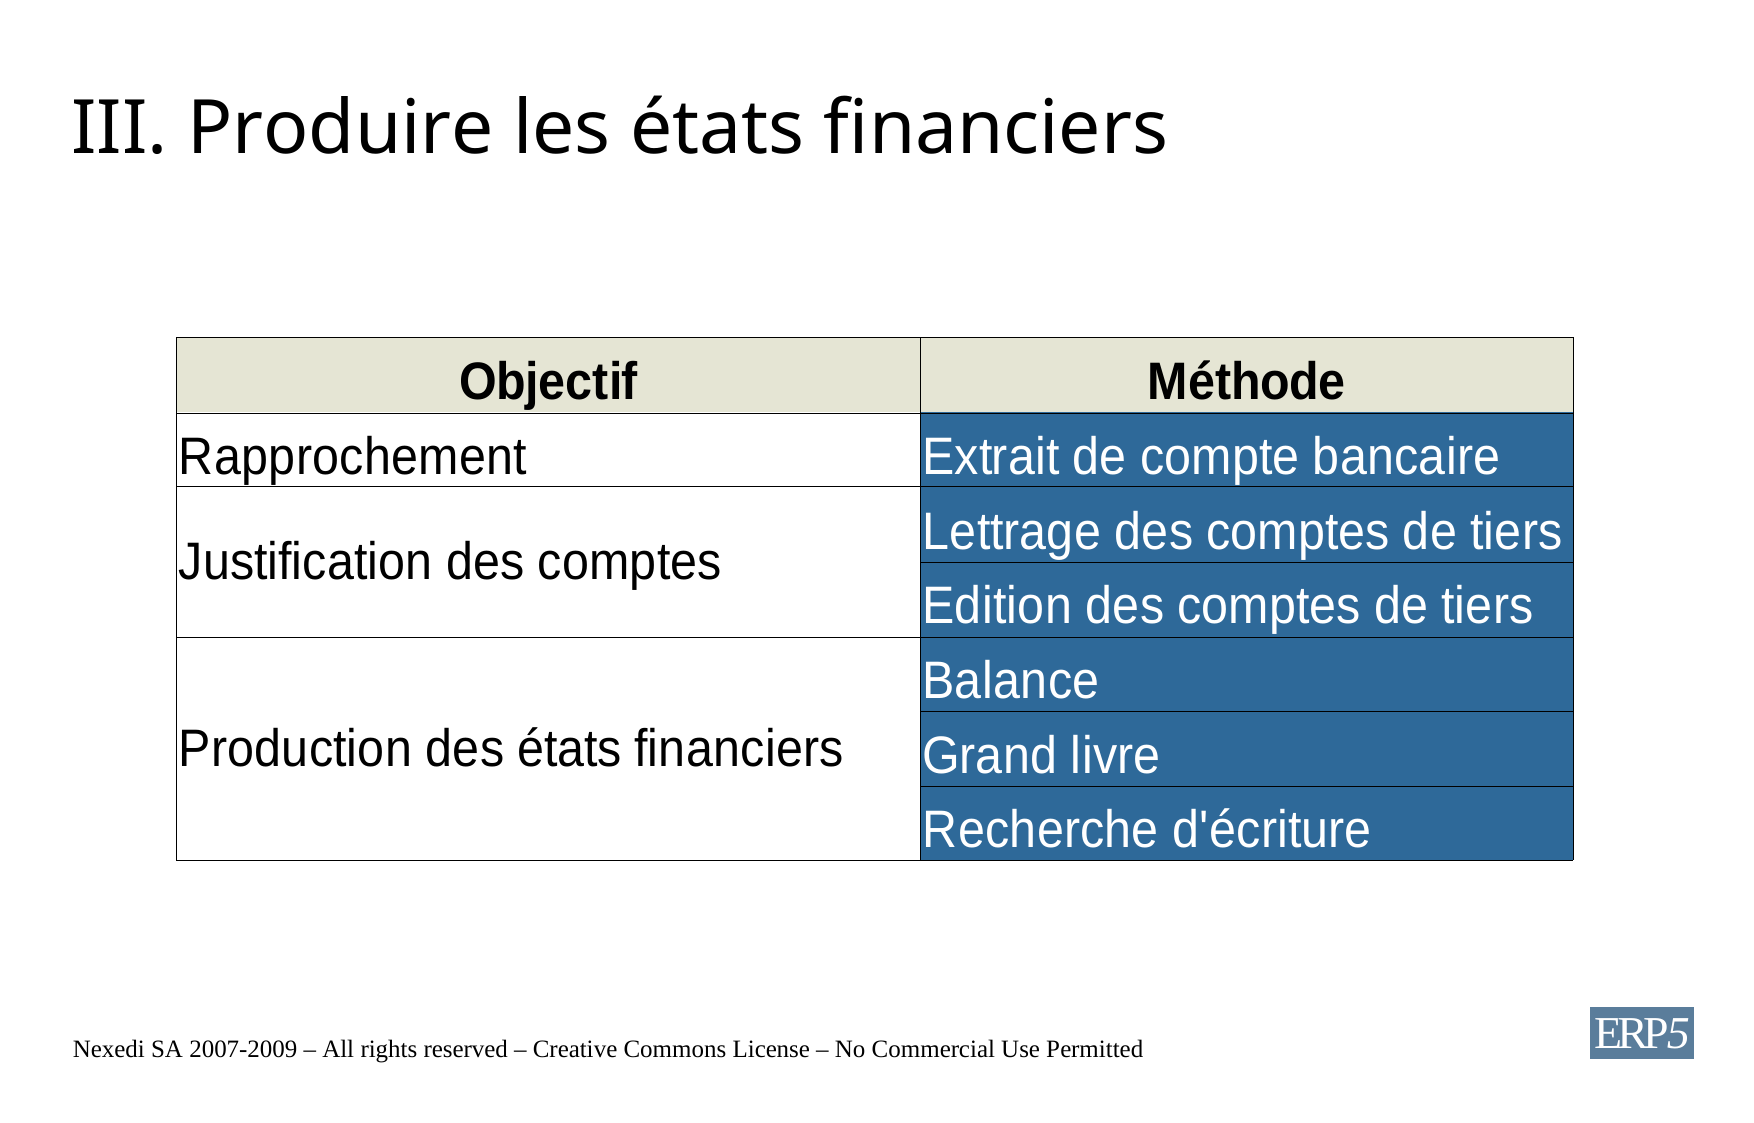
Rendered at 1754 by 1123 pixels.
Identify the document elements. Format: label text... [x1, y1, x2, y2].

title III. Produire les états financiers [71, 63, 1707, 187]
chart [174, 335, 1576, 947]
